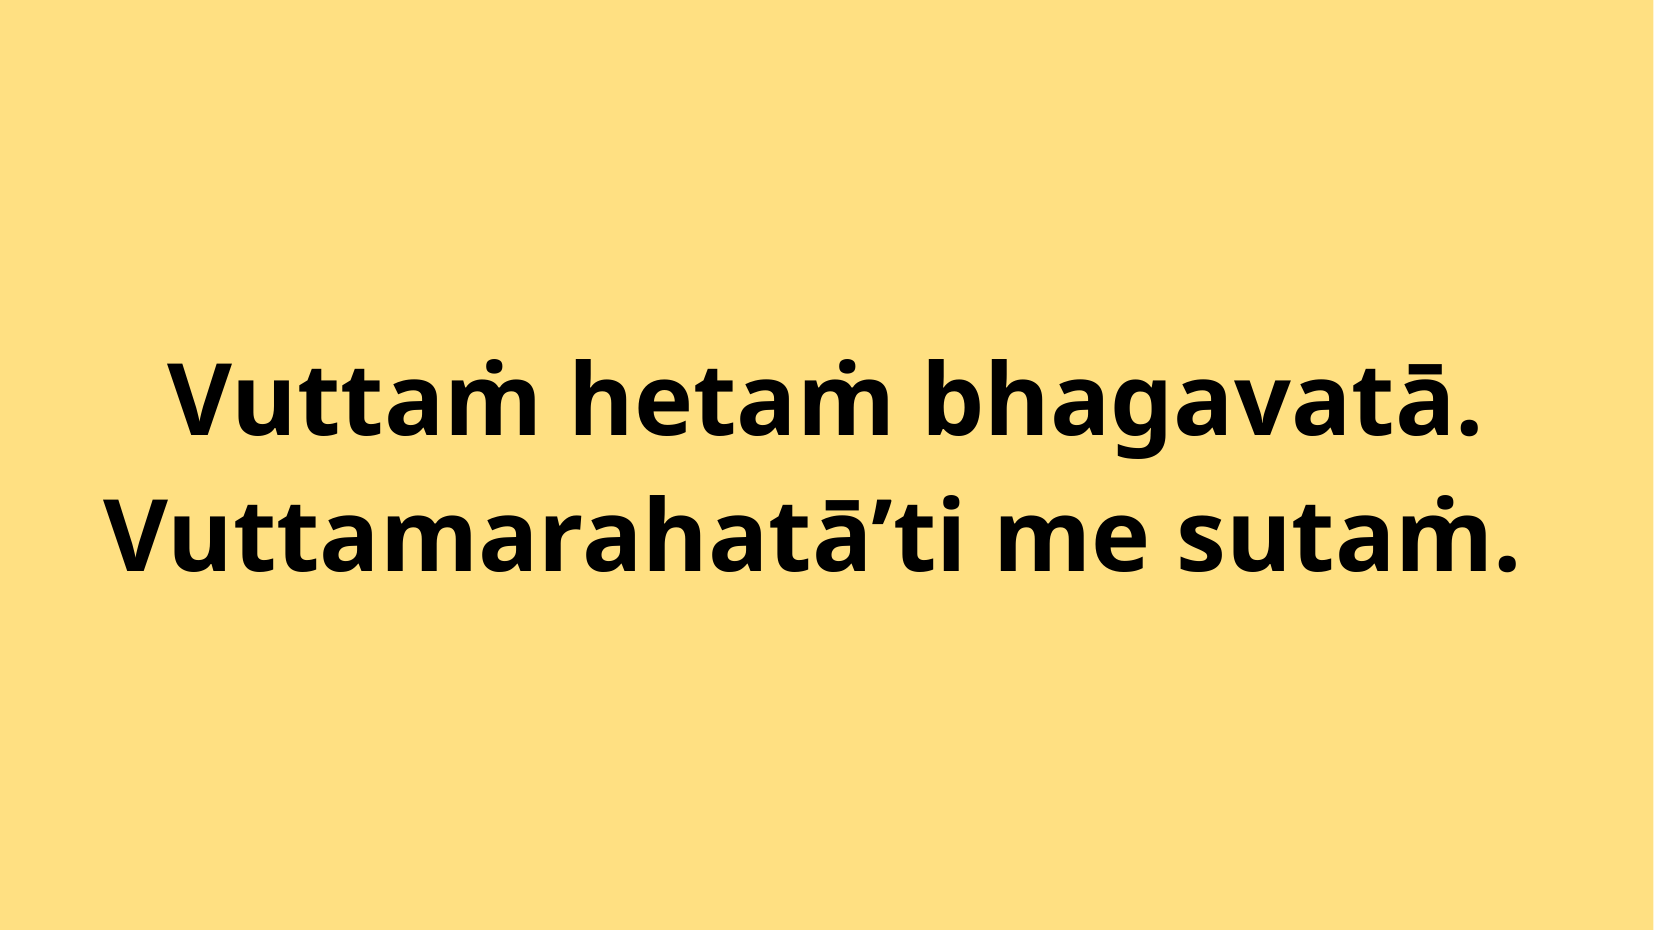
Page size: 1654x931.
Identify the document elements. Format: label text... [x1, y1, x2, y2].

subtitle Vuttaṁ hetaṁ bhagavatā. Vuttamarahatā’ti me sutaṁ. [82, 0, 1571, 931]
